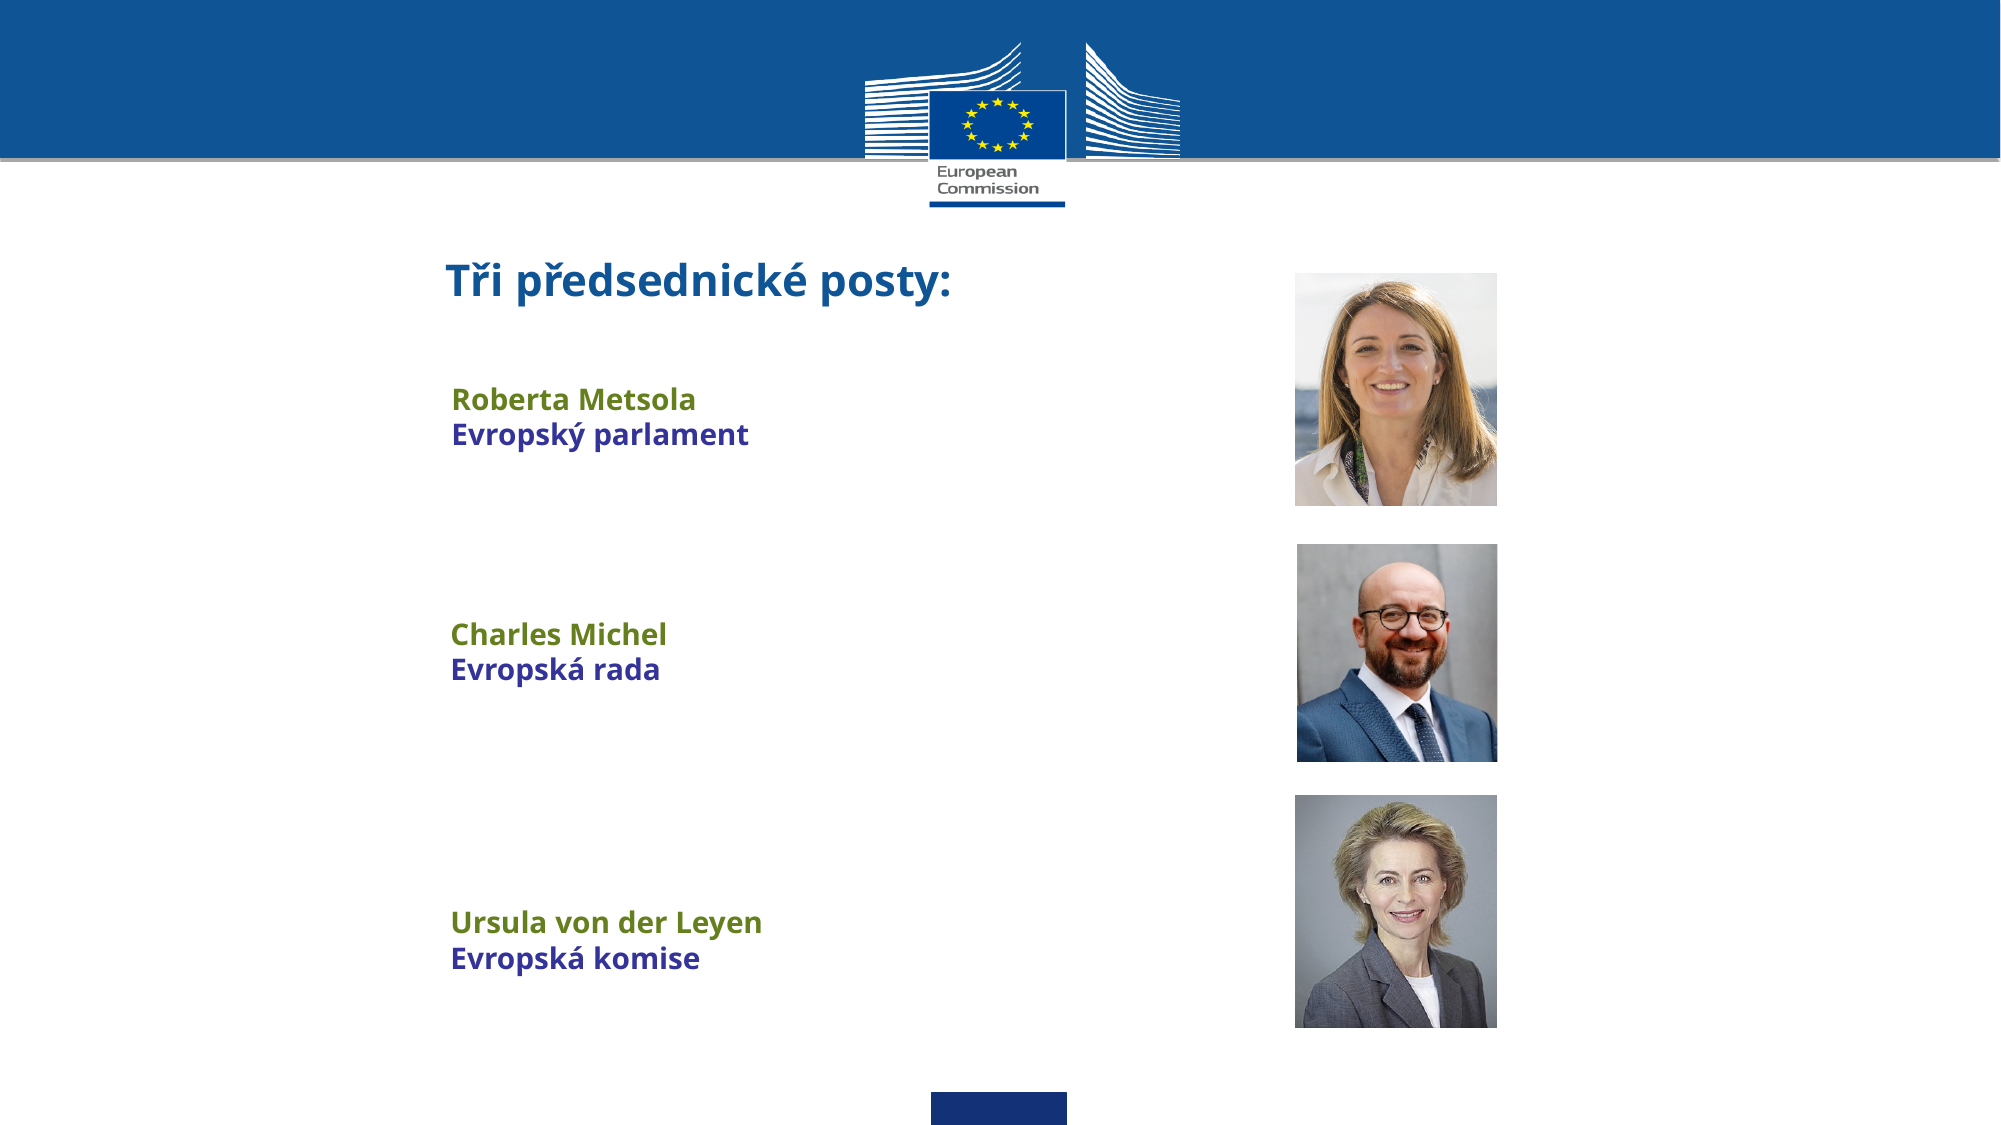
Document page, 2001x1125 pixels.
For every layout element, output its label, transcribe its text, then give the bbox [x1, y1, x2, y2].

text_box Tři předsednické posty: [397, 236, 1157, 323]
picture [1297, 544, 1498, 762]
picture [1295, 273, 1497, 506]
text_box Roberta Metsola Evropský parlament [437, 328, 888, 459]
text_box Ursula von der Leyen Evropská komise [436, 852, 1008, 1019]
text_box Charles Michel Evropská rada [436, 608, 1034, 694]
picture [1295, 795, 1497, 1028]
